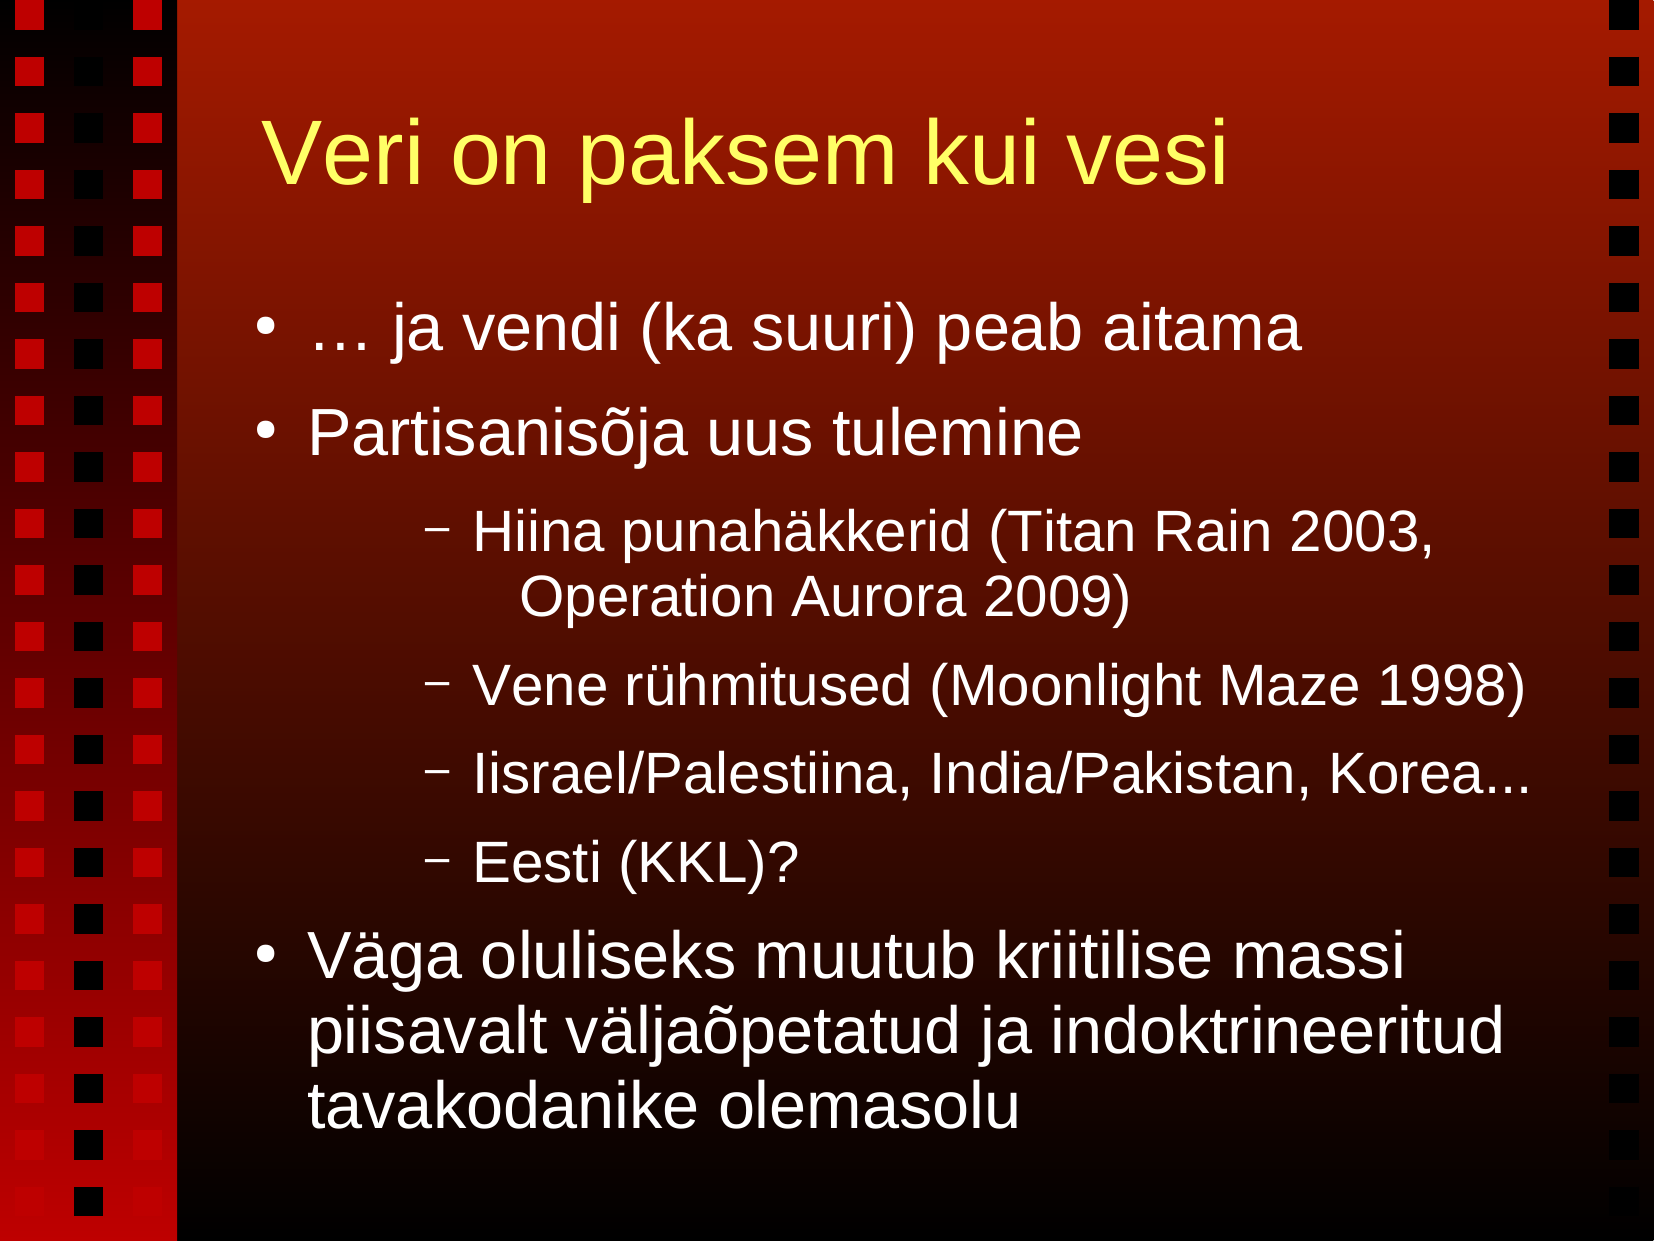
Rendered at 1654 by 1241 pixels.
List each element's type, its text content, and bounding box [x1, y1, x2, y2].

list … ja vendi (ka suuri) peab aitama Partisanisõja uus tulemine Hiina punahäkkerid (Titan Rain 2003, Operation Aurora 2009) Vene rühmitused (Moonlight Maze 1998) Iisrael/Palestiina, India/Pakistan, Korea... Eesti (KKL)? Väga oluliseks muutub kriitilise massi piisavalt väljaõpetatud ja indoktrineeritud tavakodanike olemasolu [236, 290, 1571, 1143]
title Veri on paksem kui vesi [236, 49, 1571, 257]
